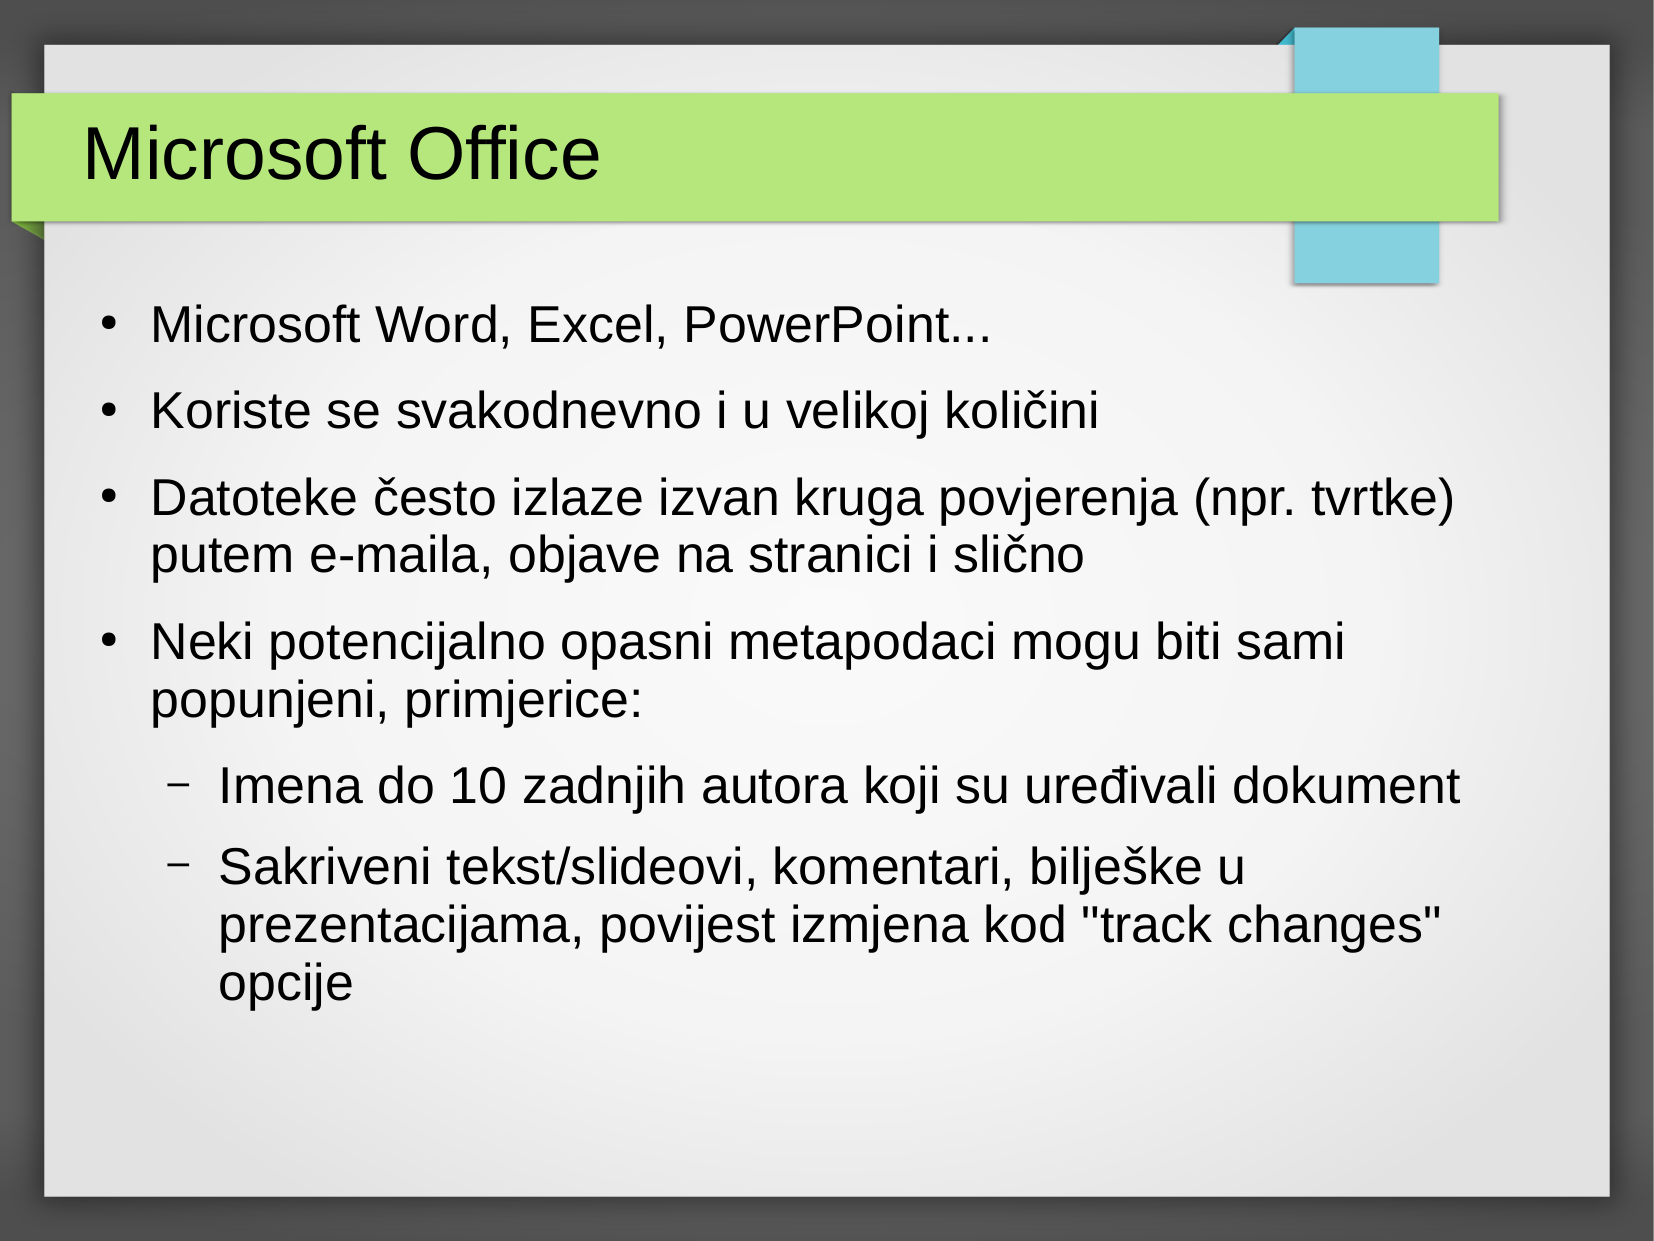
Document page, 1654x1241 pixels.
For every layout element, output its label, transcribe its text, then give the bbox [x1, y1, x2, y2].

picture [0, 0, 1654, 1241]
list Microsoft Word, Excel, PowerPoint... Koriste se svakodnevno i u velikoj količini Datoteke često izlaze izvan kruga povjerenja (npr. tvrtke) putem e-maila, objave na stranici i slično Neki potencijalno opasni metapodaci mogu biti sami popunjeni, primjerice: Imena do 10 zadnjih autora koji su uređivali dokument Sakriveni tekst/slideovi, komentari, bilješke u prezentacijama, povijest izmjena kod "track changes" opcije [82, 295, 1571, 1015]
title Microsoft Office [82, 94, 1264, 213]
